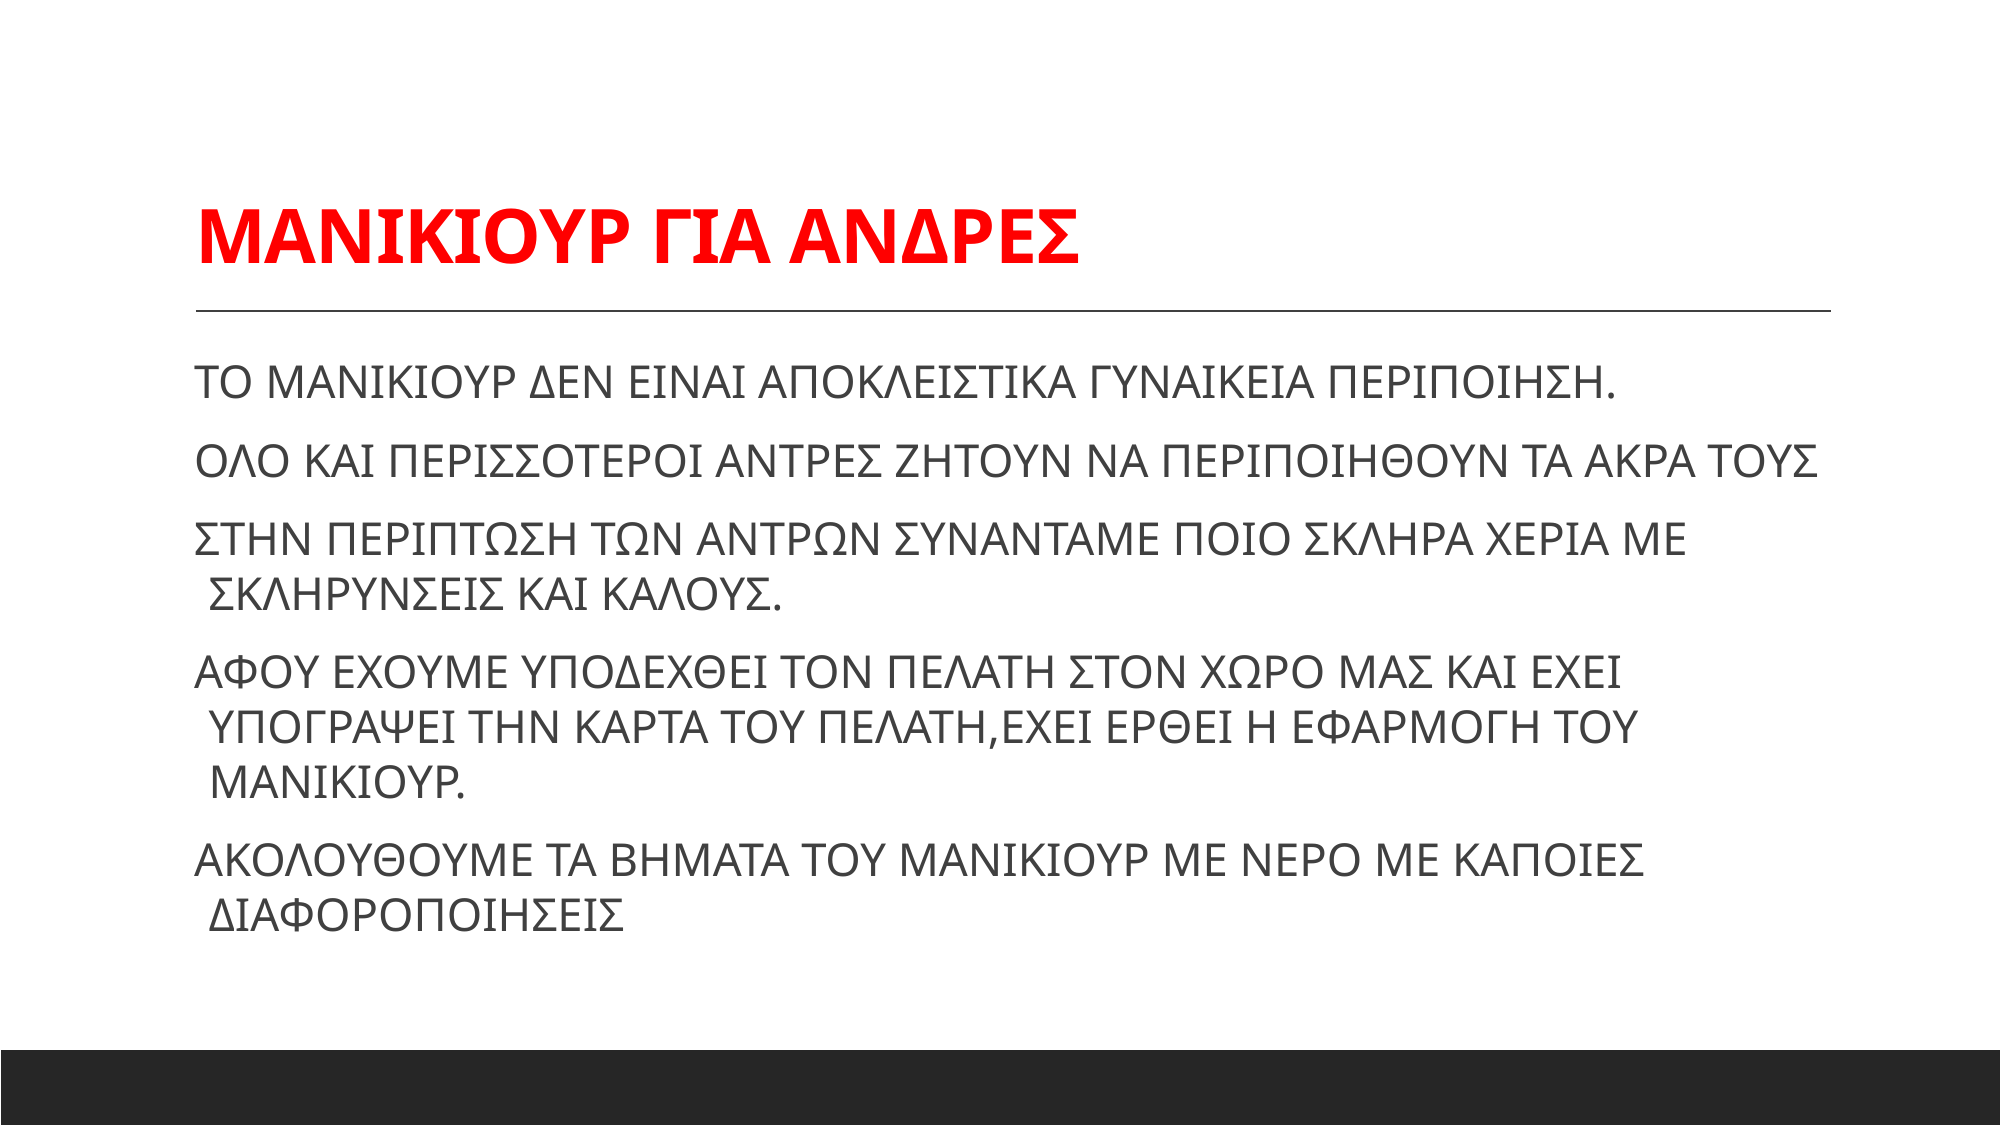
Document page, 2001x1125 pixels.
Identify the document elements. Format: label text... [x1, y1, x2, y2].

title ΜΑΝΙΚΙΟΥΡ ΓΙΑ ΑΝΔΡΕΣ [180, 149, 1163, 286]
list ΤΟ ΜΑΝΙΚΙΟΥΡ ΔΕΝ ΕΙΝΑΙ ΑΠΟΚΛΕΙΣΤΙΚΑ ΓΥΝΑΙΚΕΙΑ ΠΕΡΙΠΟΙΗΣΗ. ΟΛΟ ΚΑΙ ΠΕΡΙΣΣΟΤΕΡΟΙ ΑΝΤΡΕΣ ΖΗΤΟΥΝ ΝΑ ΠΕΡΙΠΟΙΗΘΟΥΝ ΤΑ ΑΚΡΑ ΤΟΥΣ ΣΤΗΝ ΠΕΡΙΠΤΩΣΗ ΤΩΝ ΑΝΤΡΩΝ ΣΥΝΑΝΤΑΜΕ ΠΟΙΟ ΣΚΛΗΡΑ ΧΕΡΙΑ ΜΕ ΣΚΛΗΡΥΝΣΕΙΣ ΚΑΙ ΚΑΛΟΥΣ. ΑΦΟΥ ΕΧΟΥΜΕ ΥΠΟΔΕΧΘΕΙ ΤΟΝ ΠΕΛΑΤΗ ΣΤΟΝ ΧΩΡΟ ΜΑΣ ΚΑΙ ΕΧΕΙ ΥΠΟΓΡΑΨΕΙ ΤΗΝ ΚΑΡΤΑ ΤΟΥ ΠΕΛΑΤΗ,ΕΧΕΙ ΕΡΘΕΙ Η ΕΦΑΡΜΟΓΗ ΤΟΥ ΜΑΝΙΚΙΟΥΡ. ΑΚΟΛΟΥΘΟΥΜΕ ΤΑ ΒΗΜΑΤΑ ΤΟΥ ΜΑΝΙΚΙΟΥΡ ΜΕ ΝΕΡΟ ΜΕ ΚΑΠΟΙΕΣ ΔΙΑΦΟΡΟΠΟΙΗΣΕΙΣ [180, 345, 1831, 963]
